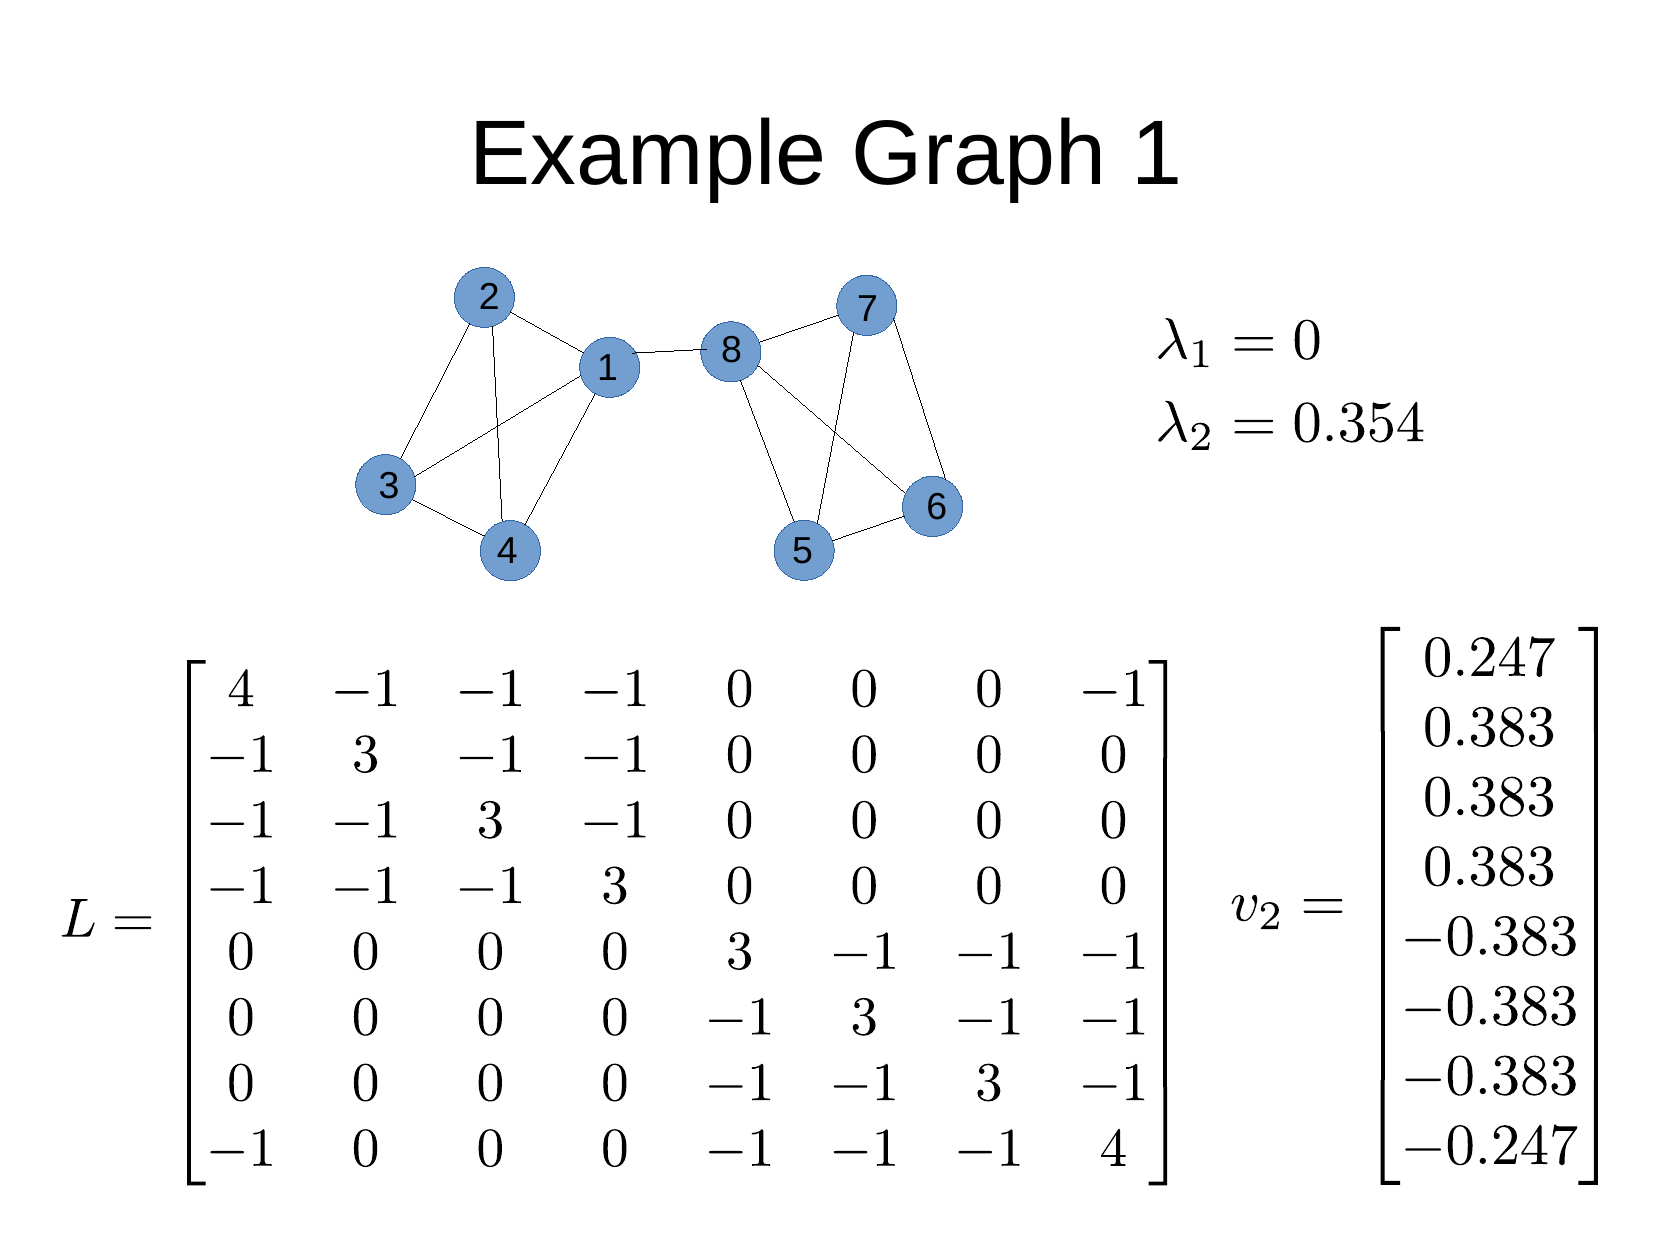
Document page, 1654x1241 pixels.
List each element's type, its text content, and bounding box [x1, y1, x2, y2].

text_box 5 [777, 521, 828, 579]
text_box [59, 660, 1186, 1186]
text_box [1155, 318, 1322, 368]
text_box 4 [482, 521, 533, 579]
text_box [902, 485, 911, 528]
text_box [454, 275, 464, 320]
text_box [701, 335, 706, 349]
text_box [893, 290, 897, 319]
text_box [1155, 400, 1426, 451]
text_box [533, 530, 541, 571]
text_box 3 [363, 456, 415, 514]
text_box [355, 465, 363, 505]
text_box 7 [842, 279, 893, 337]
text_box [828, 532, 835, 569]
title Example Graph 1 [82, 49, 1571, 257]
text_box [757, 337, 761, 365]
text_box [700, 350, 706, 369]
text_box [836, 288, 842, 323]
text_box 2 [464, 267, 515, 325]
text_box 6 [911, 477, 962, 535]
text_box [1230, 626, 1617, 1186]
text_box [716, 378, 746, 382]
text_box [633, 348, 640, 387]
text_box 8 [706, 320, 757, 378]
text_box 1 [582, 338, 633, 396]
text_box [852, 275, 882, 279]
